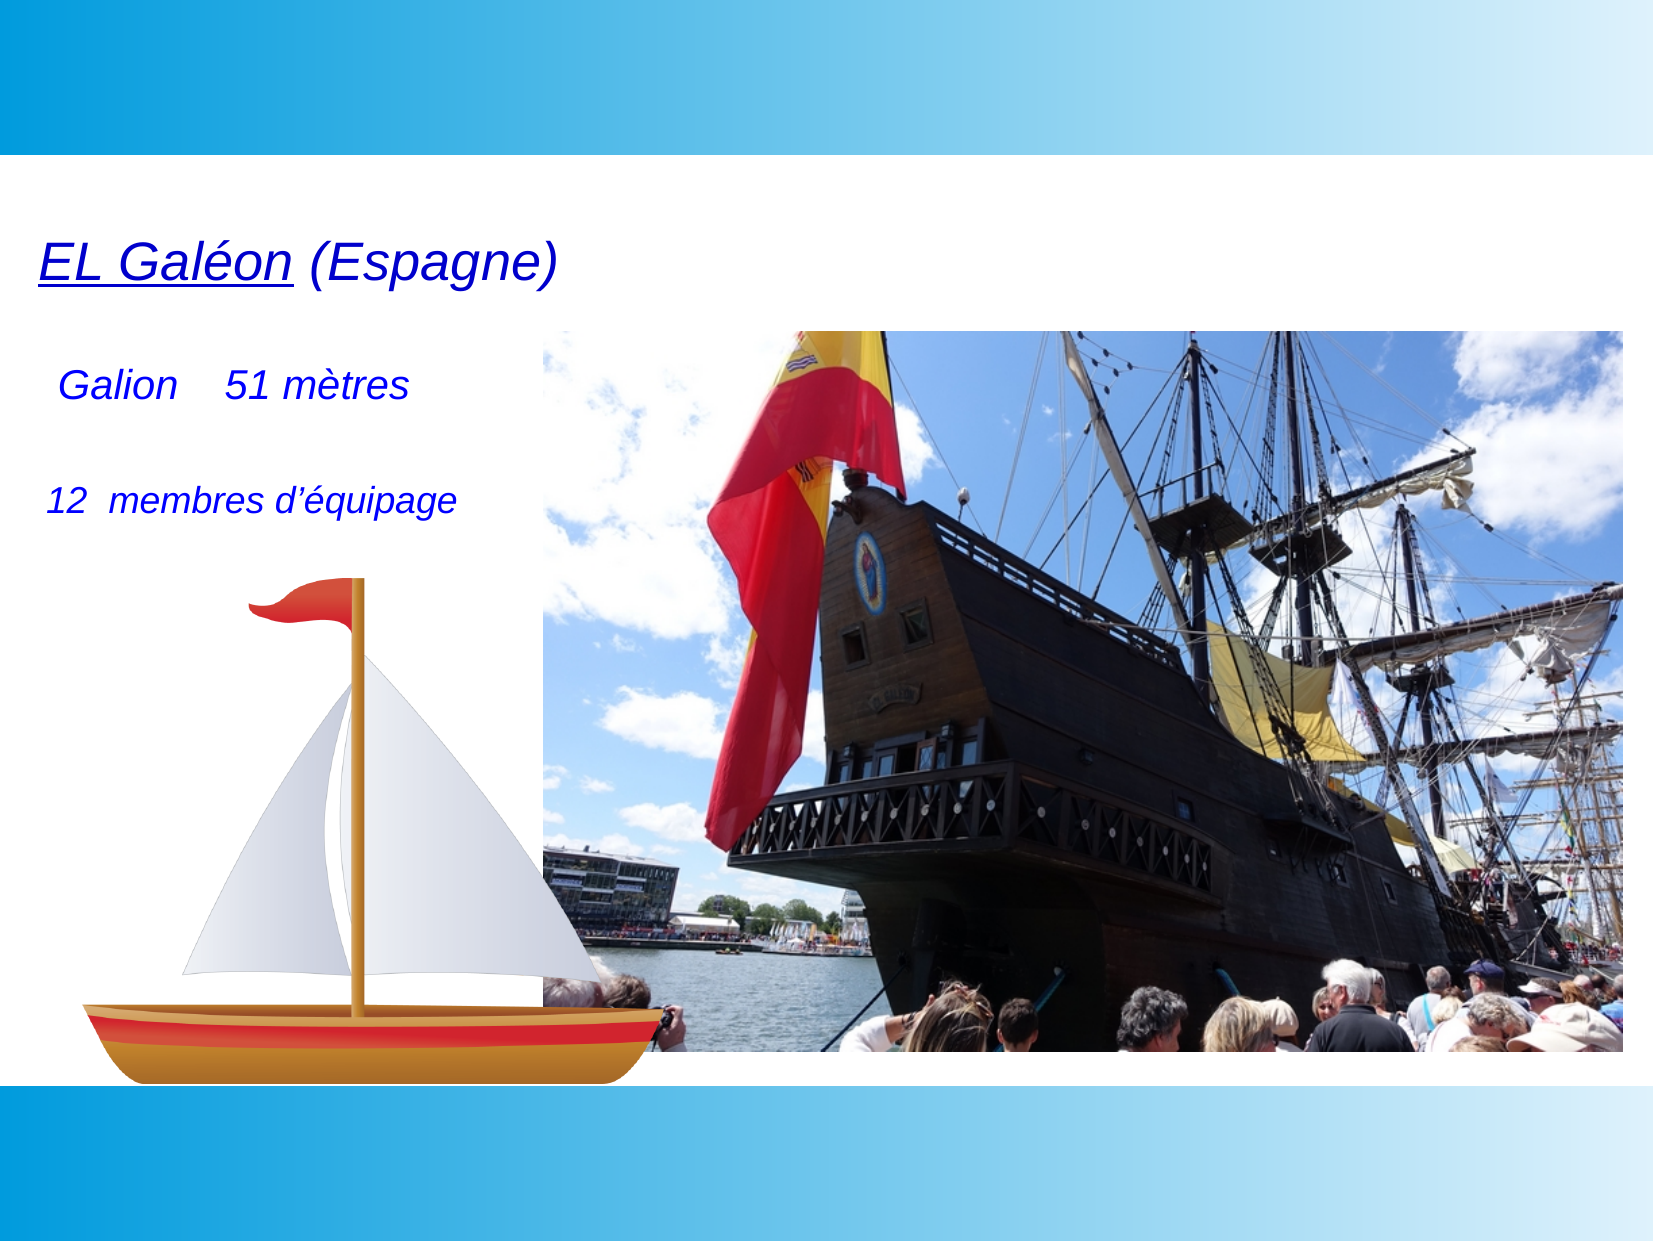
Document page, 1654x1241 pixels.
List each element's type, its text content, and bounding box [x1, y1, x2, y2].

text_box Galion 51 mètres [43, 354, 426, 416]
picture [82, 331, 1623, 1084]
text_box EL Galéon (Espagne) [23, 224, 579, 319]
text_box 12 membres d’équipage [31, 472, 473, 530]
